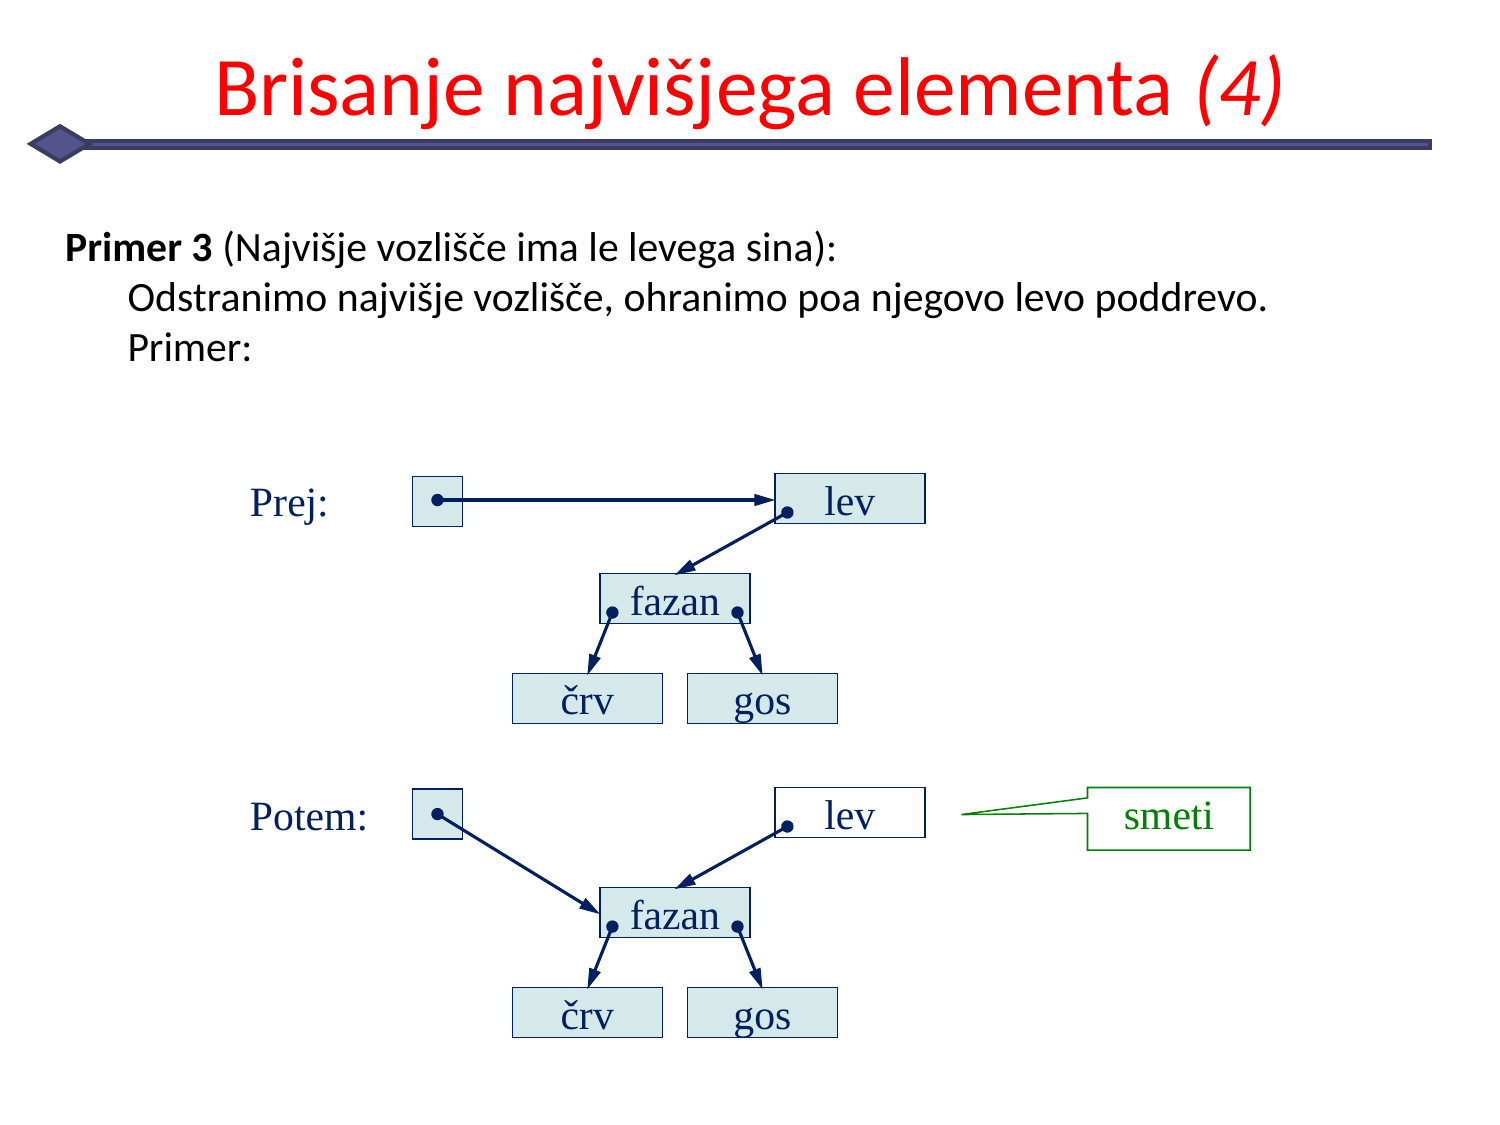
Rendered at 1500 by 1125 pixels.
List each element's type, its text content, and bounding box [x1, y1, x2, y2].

text_box smeti [961, 787, 1251, 851]
text_box črv [512, 673, 663, 724]
text_box gos [739, 1011, 747, 1021]
text_box črv [512, 987, 663, 1038]
text_box Prej: [249, 474, 375, 526]
text_box Potem: [249, 789, 375, 840]
text_box fazan [599, 573, 751, 624]
text_box fazan [599, 887, 751, 938]
text_box lev [774, 473, 926, 524]
text_box gos [687, 673, 838, 724]
text_box gos [738, 1029, 750, 1036]
text_box gos [687, 987, 838, 1038]
title Brisanje najvišjega elementa (4) [75, 23, 1426, 141]
list Primer 3 (Najvišje vozlišče ima le levega sina): Odstranimo najvišje vozlišče, ohranimo poa njegovo levo poddrevo. Primer: [50, 212, 1326, 413]
text_box [412, 476, 463, 527]
text_box [412, 788, 463, 839]
text_box lev [774, 787, 926, 838]
